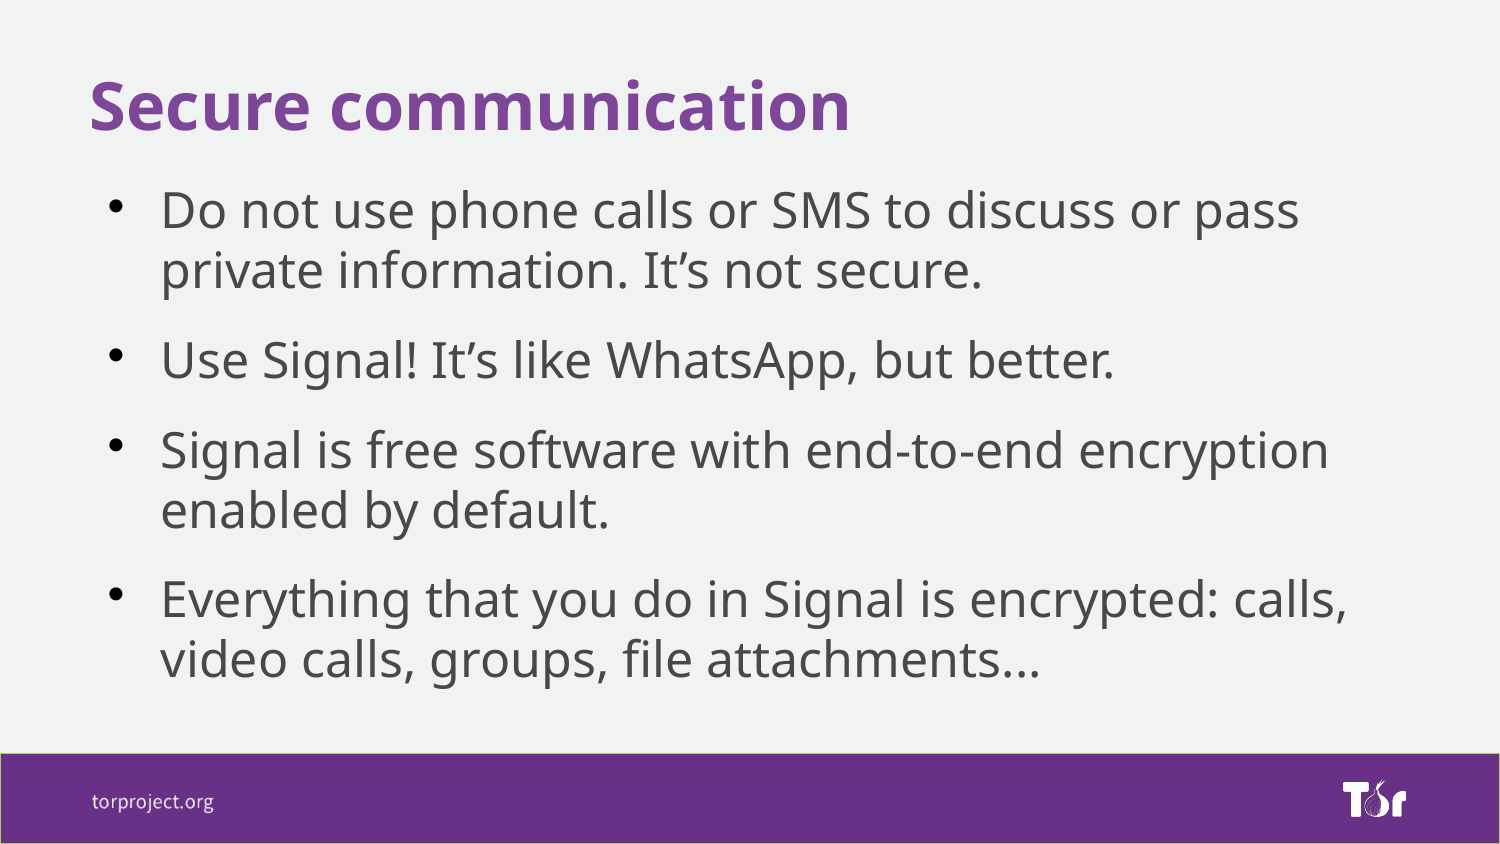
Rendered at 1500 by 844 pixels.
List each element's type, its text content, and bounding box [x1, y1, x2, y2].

picture [75, 780, 604, 821]
picture [1343, 778, 1406, 817]
text_box Do not use phone calls or SMS to discuss or pass private information. It’s not secure. Use Signal! It’s like WhatsApp, but better. Signal is free software with end-to-end encryption enabled by default. Everything that you do in Signal is encrypted: calls, video calls, groups, file attachments... [74, 171, 1425, 729]
text_box Secure communication [74, 33, 1425, 171]
